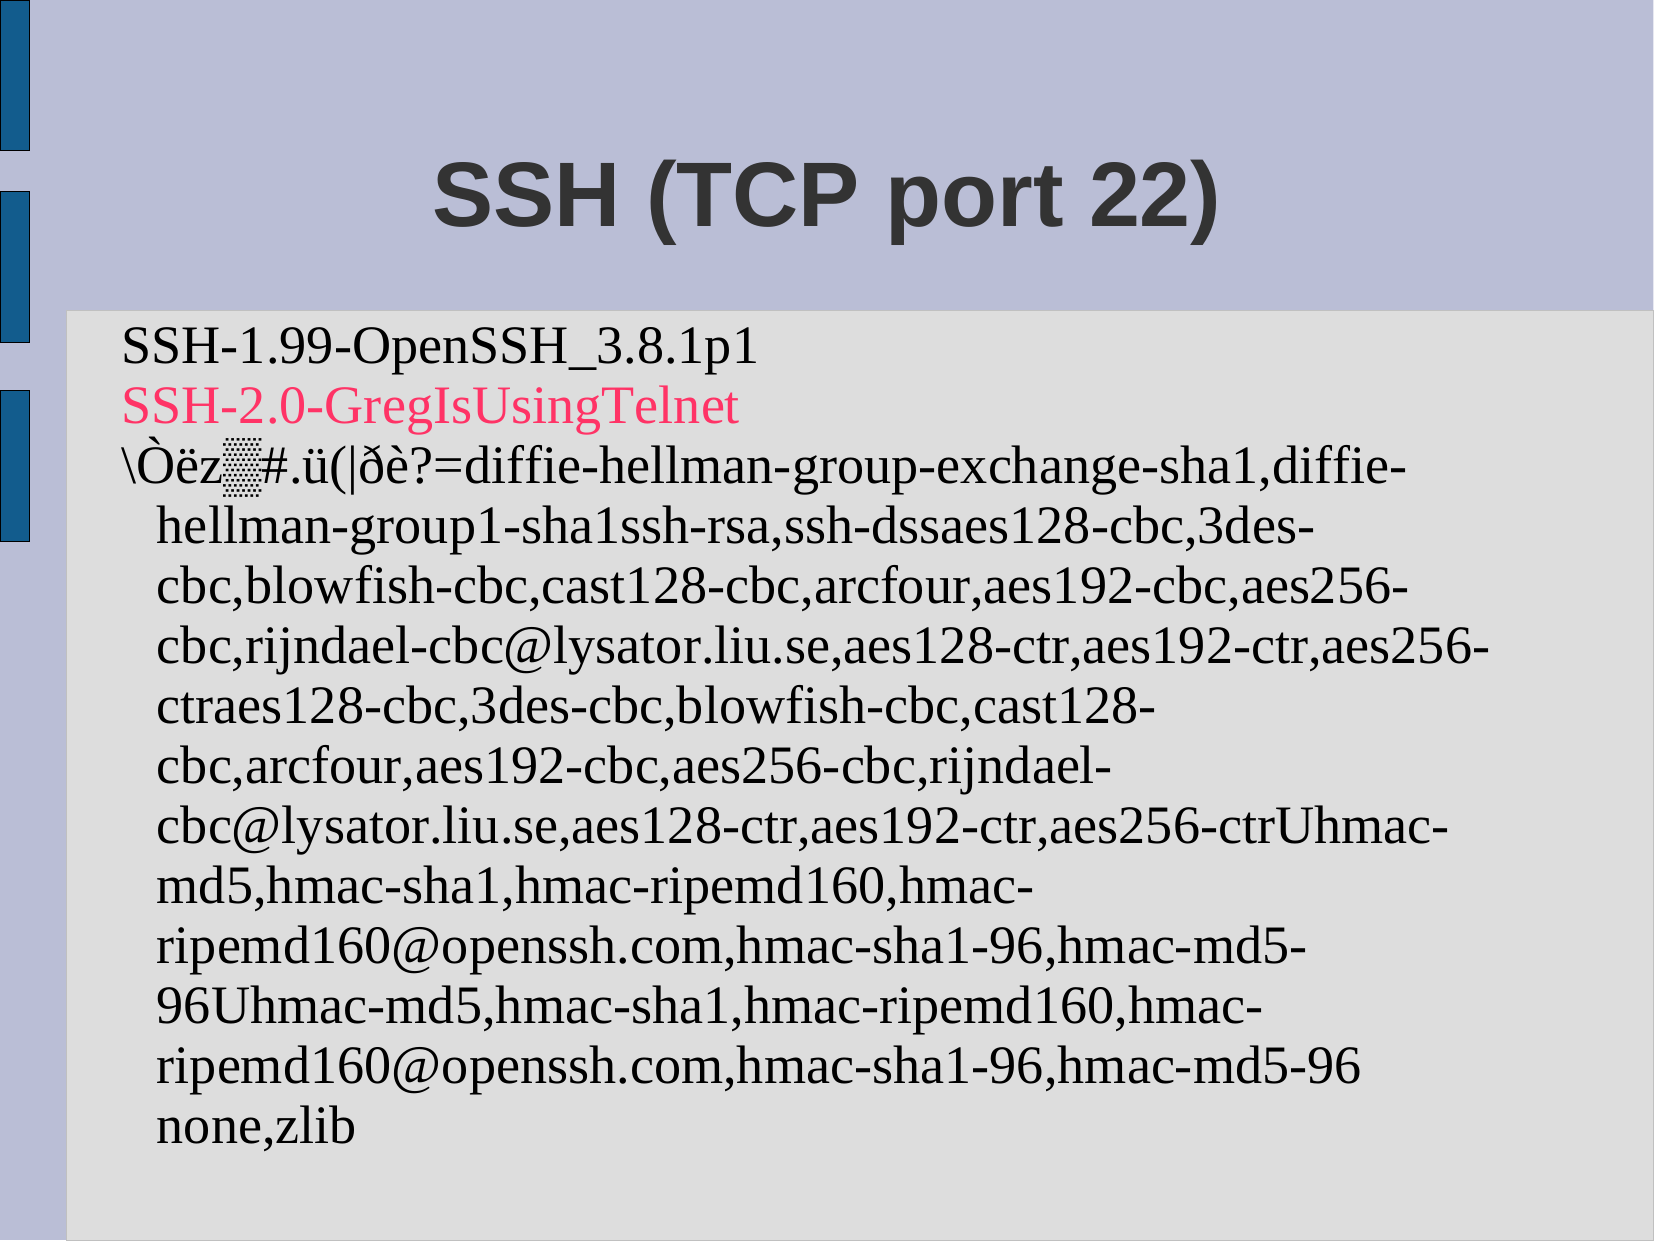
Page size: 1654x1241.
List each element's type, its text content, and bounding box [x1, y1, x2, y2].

title SSH (TCP port 22) [121, 91, 1534, 299]
subtitle SSH-1.99-OpenSSH_3.8.1p1 SSH-2.0-GregIsUsingTelnet \Òëz▒#.ü(|ðè?=diffie-hellman-group-exchange-sha1,diffie-hellman-group1-sha1ssh-rsa,ssh-dssaes128-cbc,3des-cbc,blowfish-cbc,cast128-cbc,arcfour,aes192-cbc,aes256-cbc,rijndael-cbc@lysator.liu.se,aes128-ctr,aes192-ctr,aes256-ctraes128-cbc,3des-cbc,blowfish-cbc,cast128-cbc,arcfour,aes192-cbc,aes256-cbc,rijndael-cbc@lysator.liu.se,aes128-ctr,aes192-ctr,aes256-ctrUhmac-md5,hmac-sha1,hmac-ripemd160,hmac-ripemd160@openssh.com,hmac-sha1-96,hmac-md5-96Uhmac-md5,hmac-sha1,hmac-ripemd160,hmac-ripemd160@openssh.com,hmac-sha1-96,hmac-md5-96 none,zlib [121, 315, 1534, 1156]
